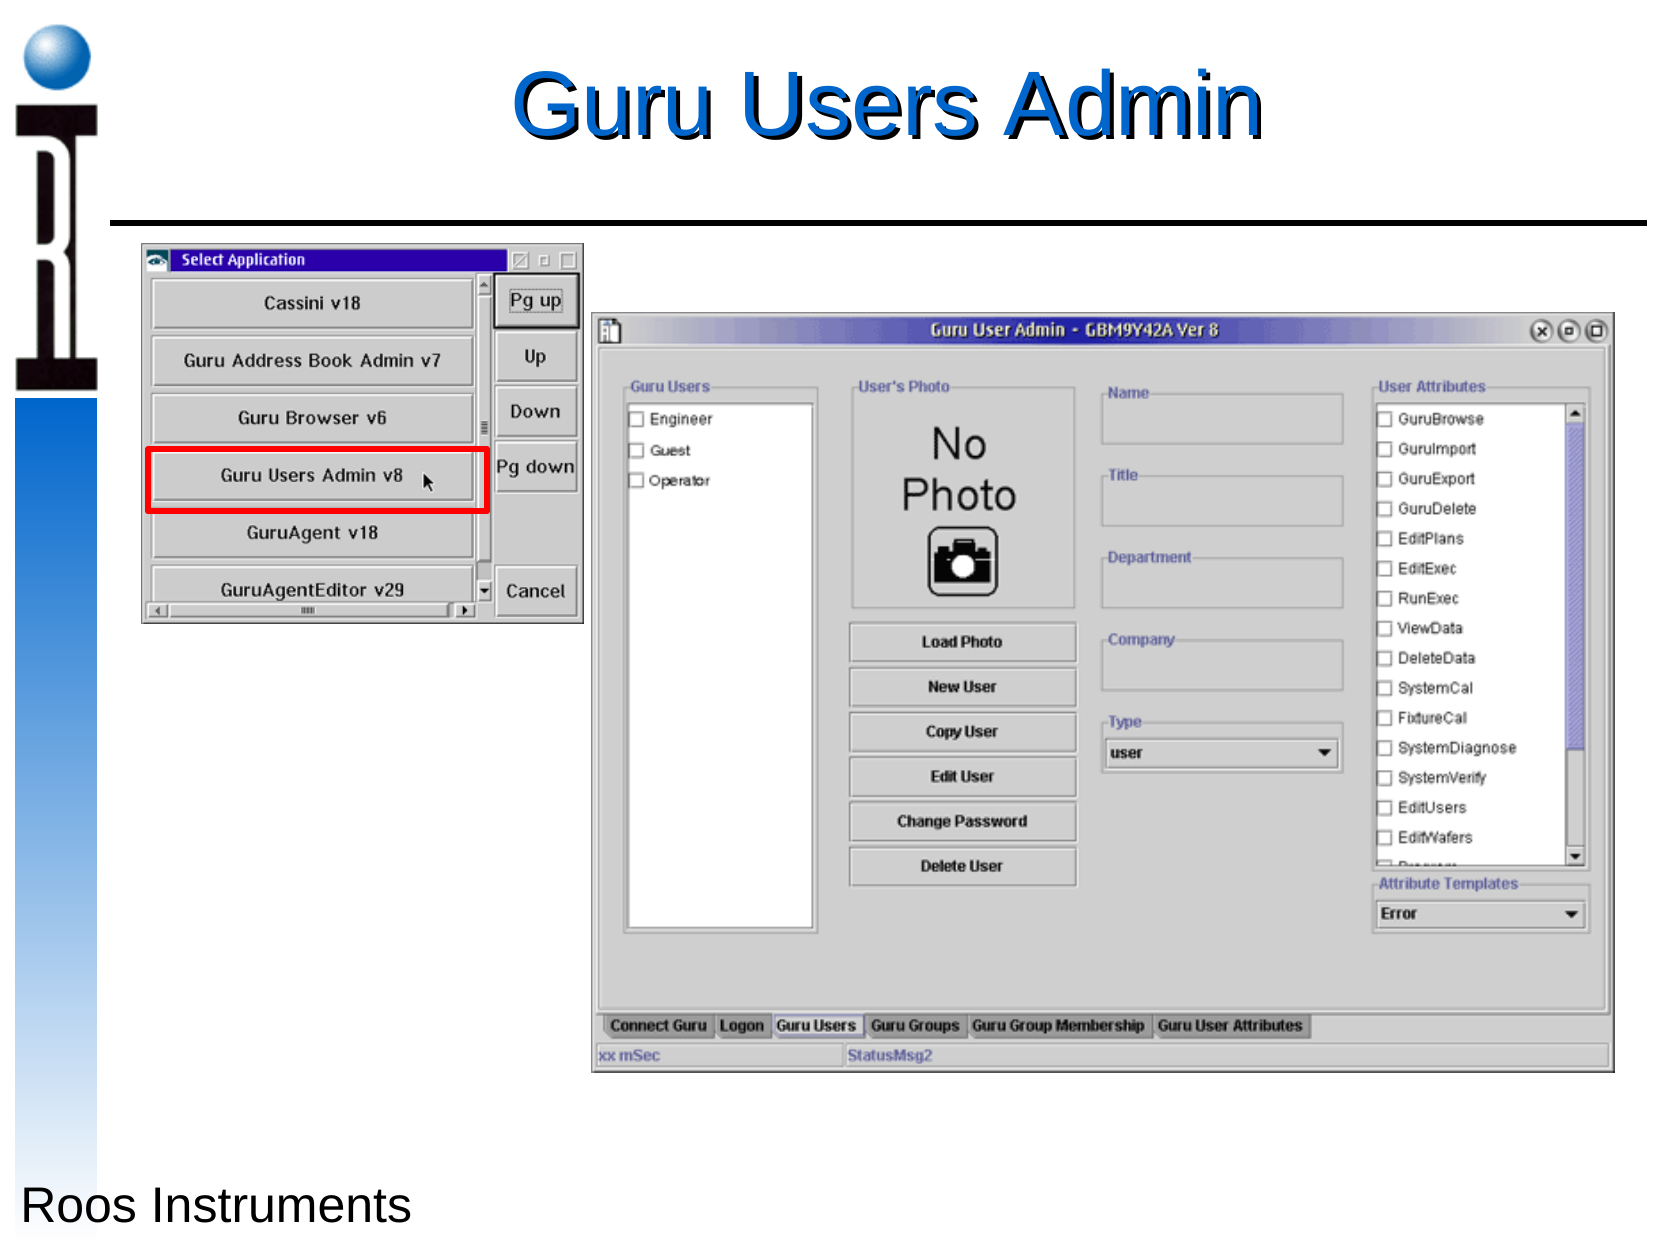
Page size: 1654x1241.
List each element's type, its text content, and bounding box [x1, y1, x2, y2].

picture [591, 312, 1615, 1073]
title Guru Users Admin [121, 0, 1654, 208]
picture [11, 20, 103, 398]
picture [141, 243, 584, 624]
